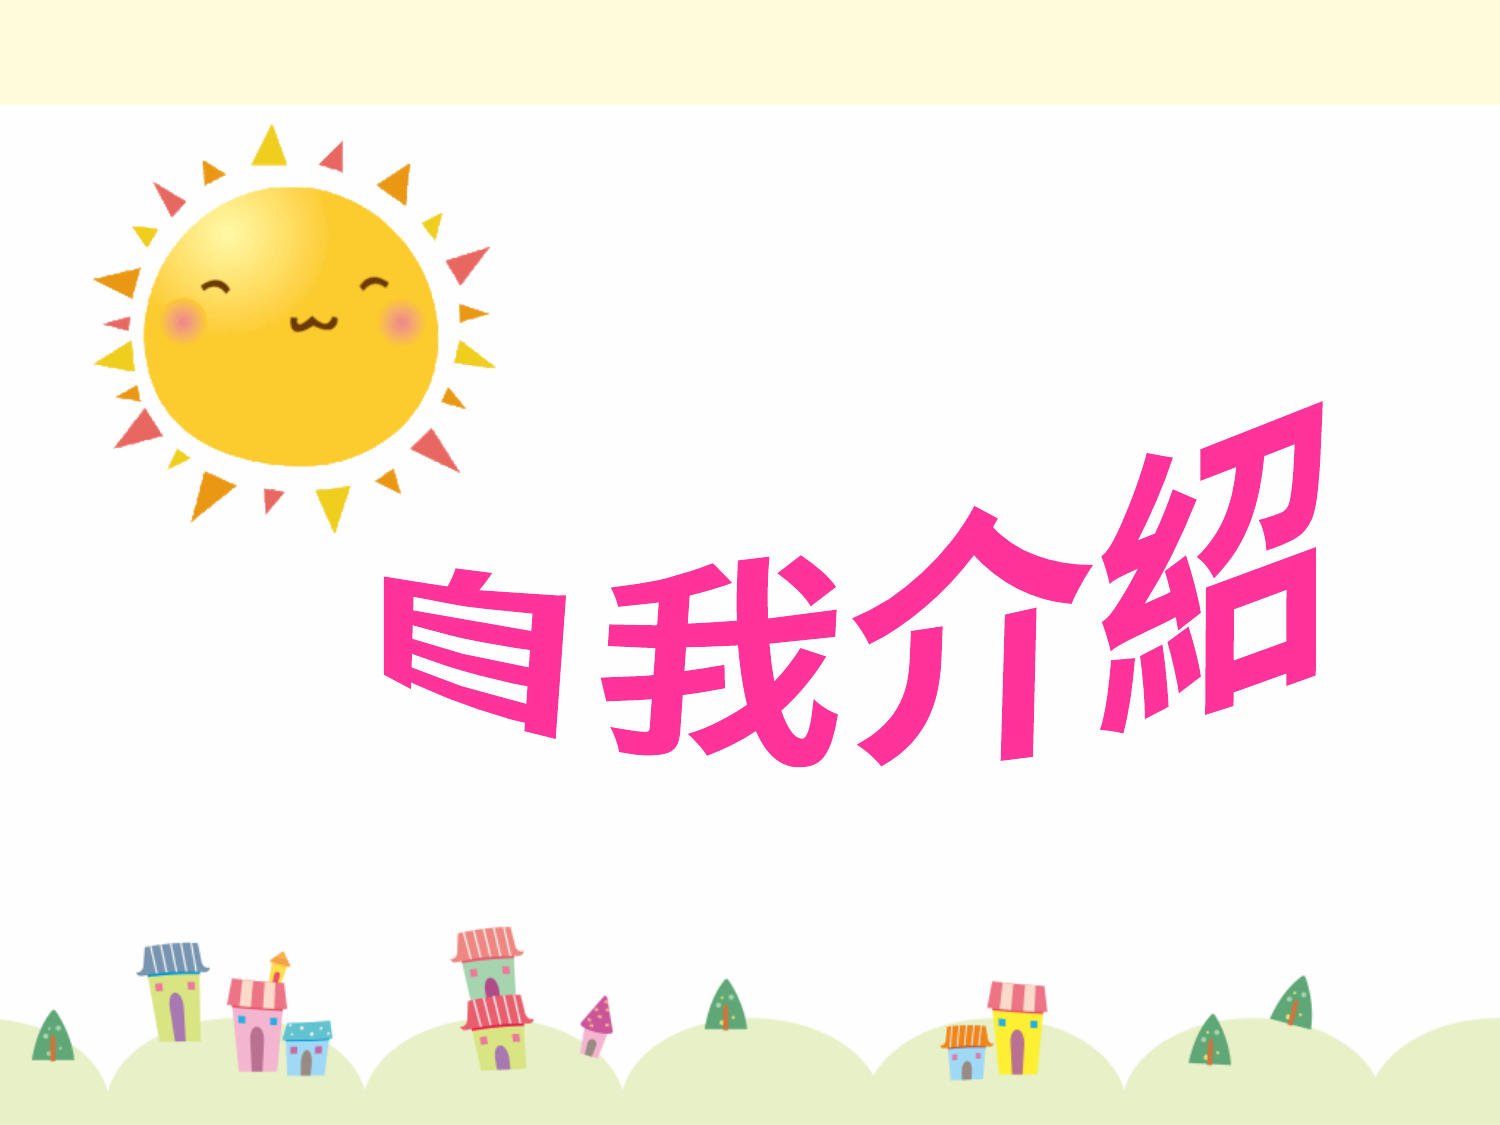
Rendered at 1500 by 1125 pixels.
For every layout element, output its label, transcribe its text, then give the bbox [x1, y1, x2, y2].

text_box 自我介紹 [1100, 658, 1135, 734]
picture [0, 0, 1500, 1125]
text_box 自我介紹 [777, 555, 836, 607]
text_box 自我介紹 [1167, 626, 1201, 694]
text_box 自我介紹 [1000, 607, 1037, 761]
text_box 自我介紹 [1196, 401, 1323, 579]
text_box 自我介紹 [852, 505, 1094, 645]
text_box 自我介紹 [1205, 547, 1316, 715]
text_box 自我介紹 [600, 556, 838, 768]
text_box 自我介紹 [1101, 453, 1201, 652]
text_box 自我介紹 [856, 626, 943, 767]
text_box 自我介紹 [383, 568, 566, 740]
text_box 自我介紹 [1140, 644, 1169, 719]
